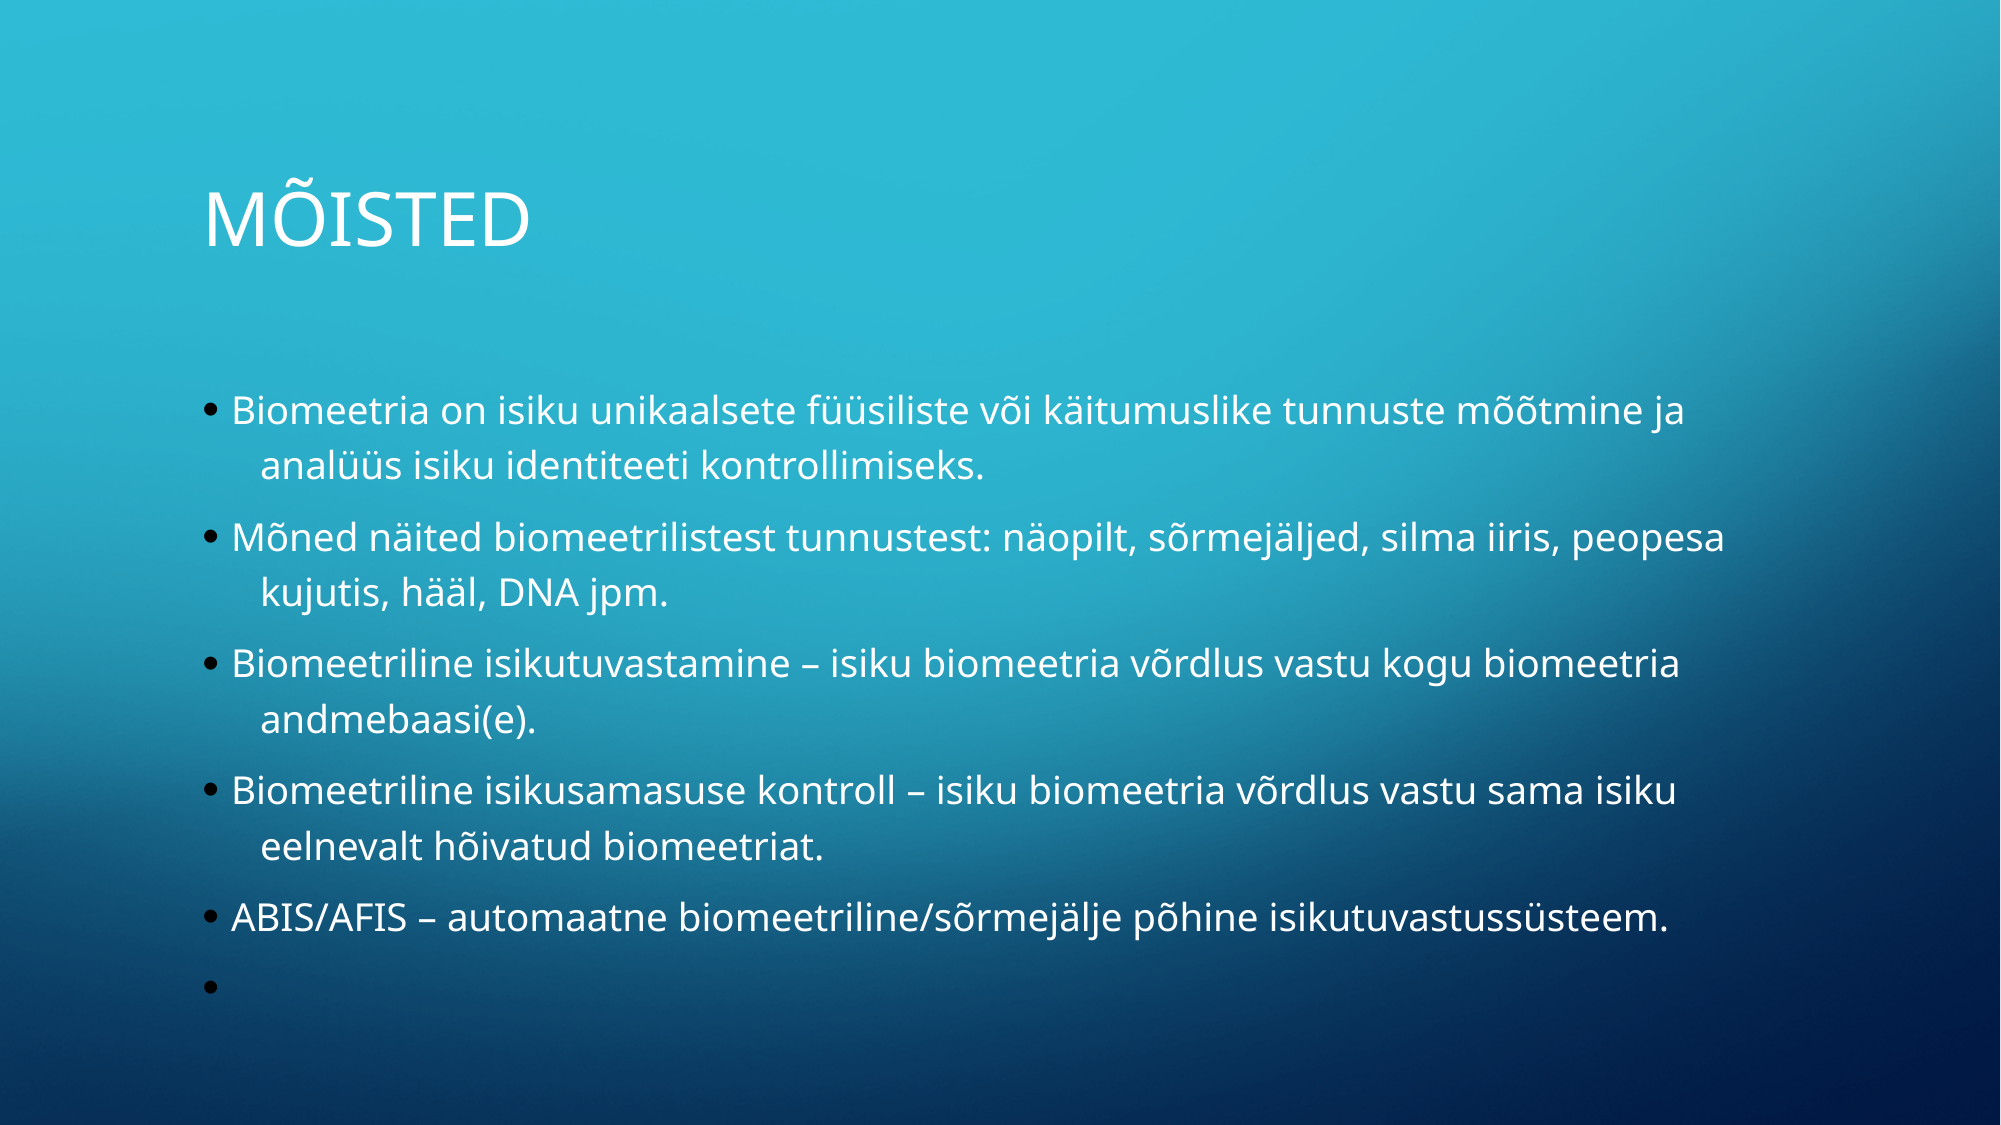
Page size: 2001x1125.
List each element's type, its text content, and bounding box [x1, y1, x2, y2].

title Mõisted [187, 101, 1813, 344]
list Biomeetria on isiku unikaalsete füüsiliste või käitumuslike tunnuste mõõtmine ja analüüs isiku identiteeti kontrollimiseks. Mõned näited biomeetrilistest tunnustest: näopilt, sõrmejäljed, silma iiris, peopesa kujutis, hääl, DNA jpm. Biomeetriline isikutuvastamine – isiku biomeetria võrdlus vastu kogu biomeetria andmebaasi(e). Biomeetriline isikusamasuse kontroll – isiku biomeetria võrdlus vastu sama isiku eelnevalt hõivatud biomeetriat. ABIS/AFIS – automaatne biomeetriline/sõrmejälje põhine isikutuvastussüsteem. [187, 369, 1813, 951]
